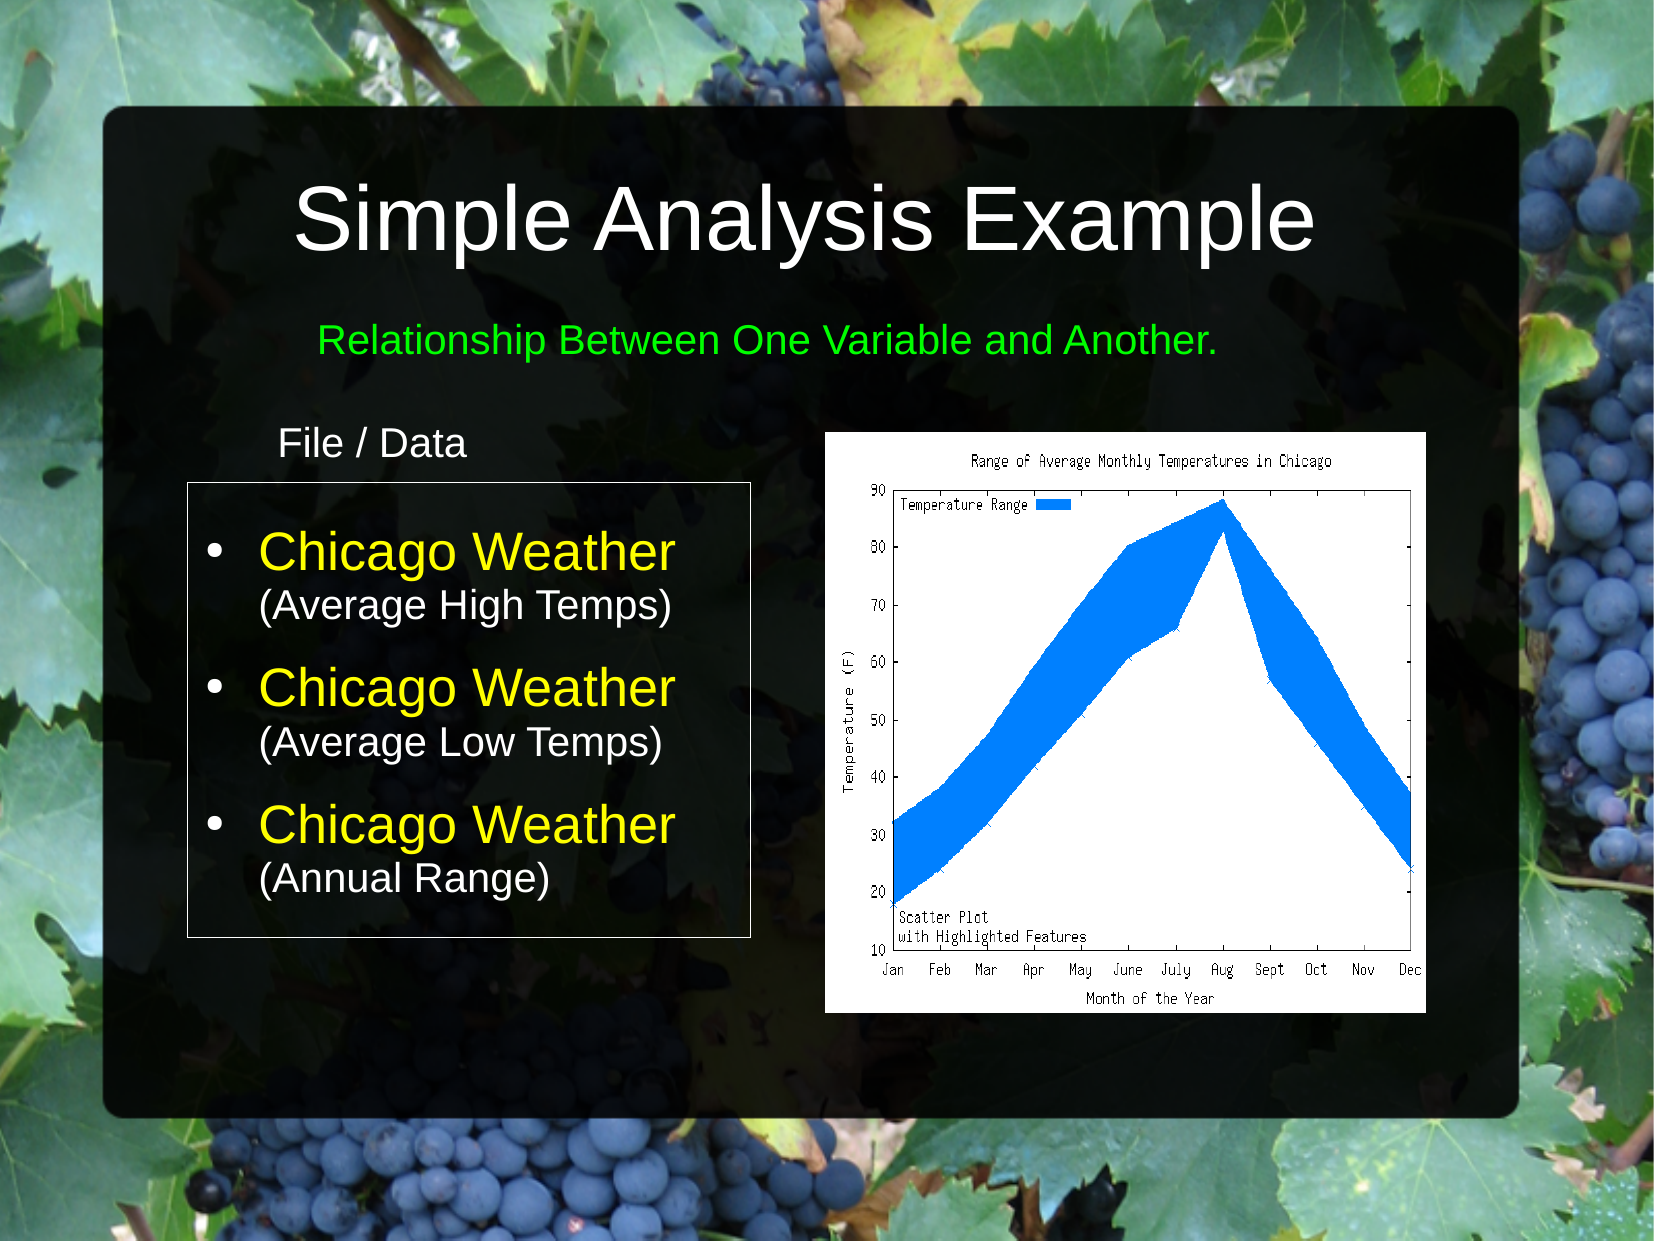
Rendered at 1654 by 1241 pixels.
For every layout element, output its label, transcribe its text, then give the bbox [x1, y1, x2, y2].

picture [0, 0, 1654, 1241]
list Chicago Weather (Average High Temps) Chicago Weather (Average Low Temps) Chicago Weather (Annual Range) [187, 482, 751, 938]
text_box Relationship Between One Variable and Another. [302, 309, 1278, 371]
title Simple Analysis Example [112, 167, 1501, 271]
text_box File / Data [262, 412, 526, 474]
